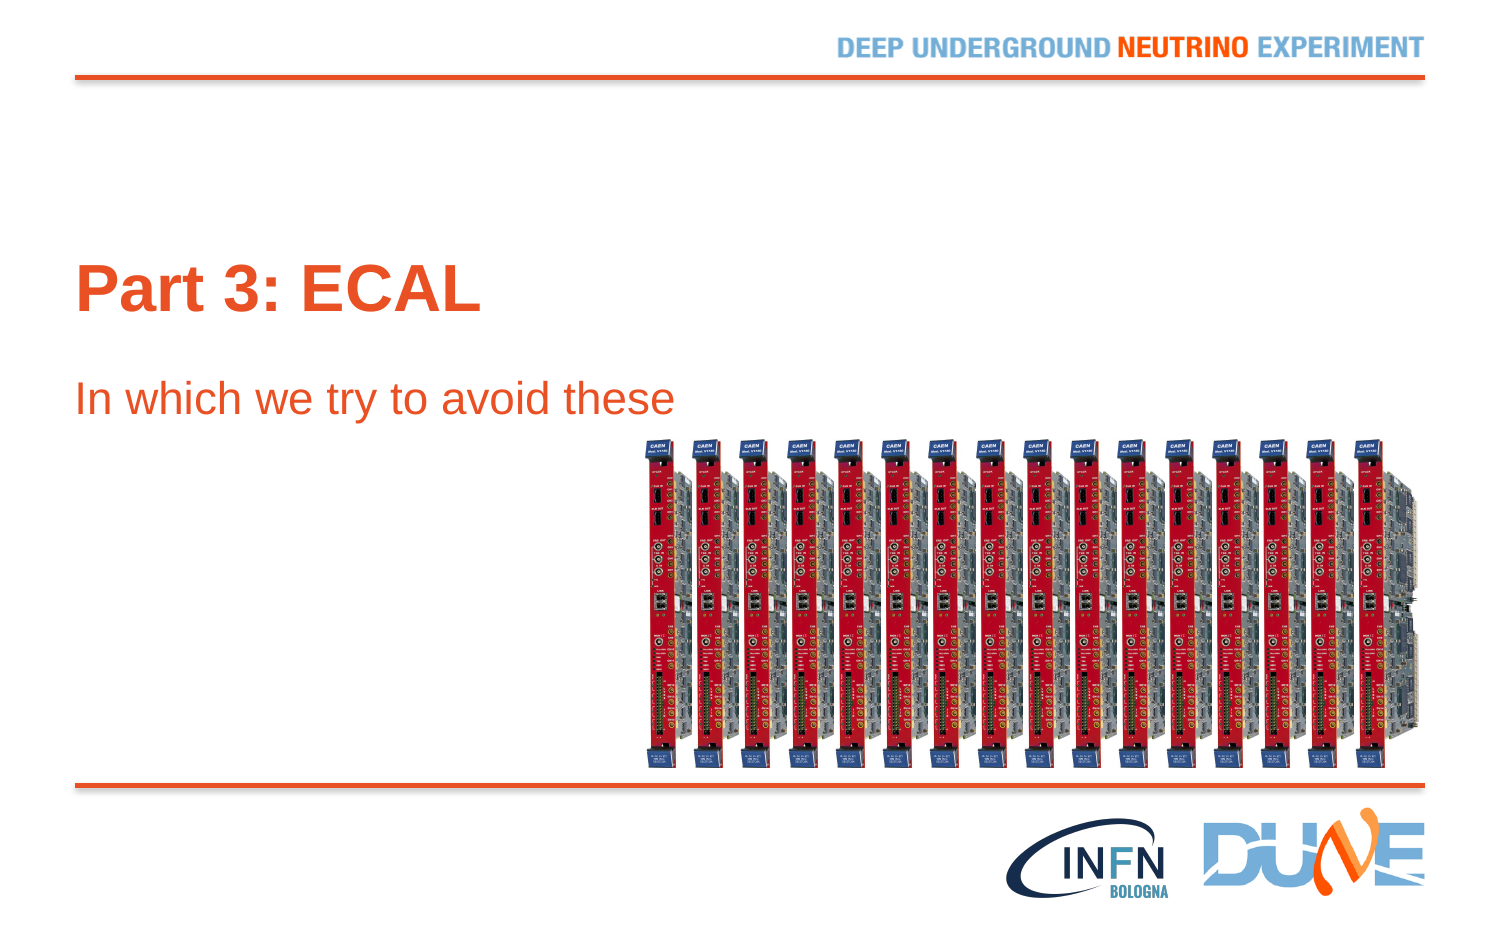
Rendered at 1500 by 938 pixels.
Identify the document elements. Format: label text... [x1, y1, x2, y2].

list In which we try to avoid these [74, 368, 1424, 604]
picture [835, 34, 1113, 60]
picture [988, 803, 1427, 911]
title Part 3: ECAL [75, 168, 1424, 325]
picture [1116, 32, 1426, 59]
picture [645, 439, 1419, 768]
